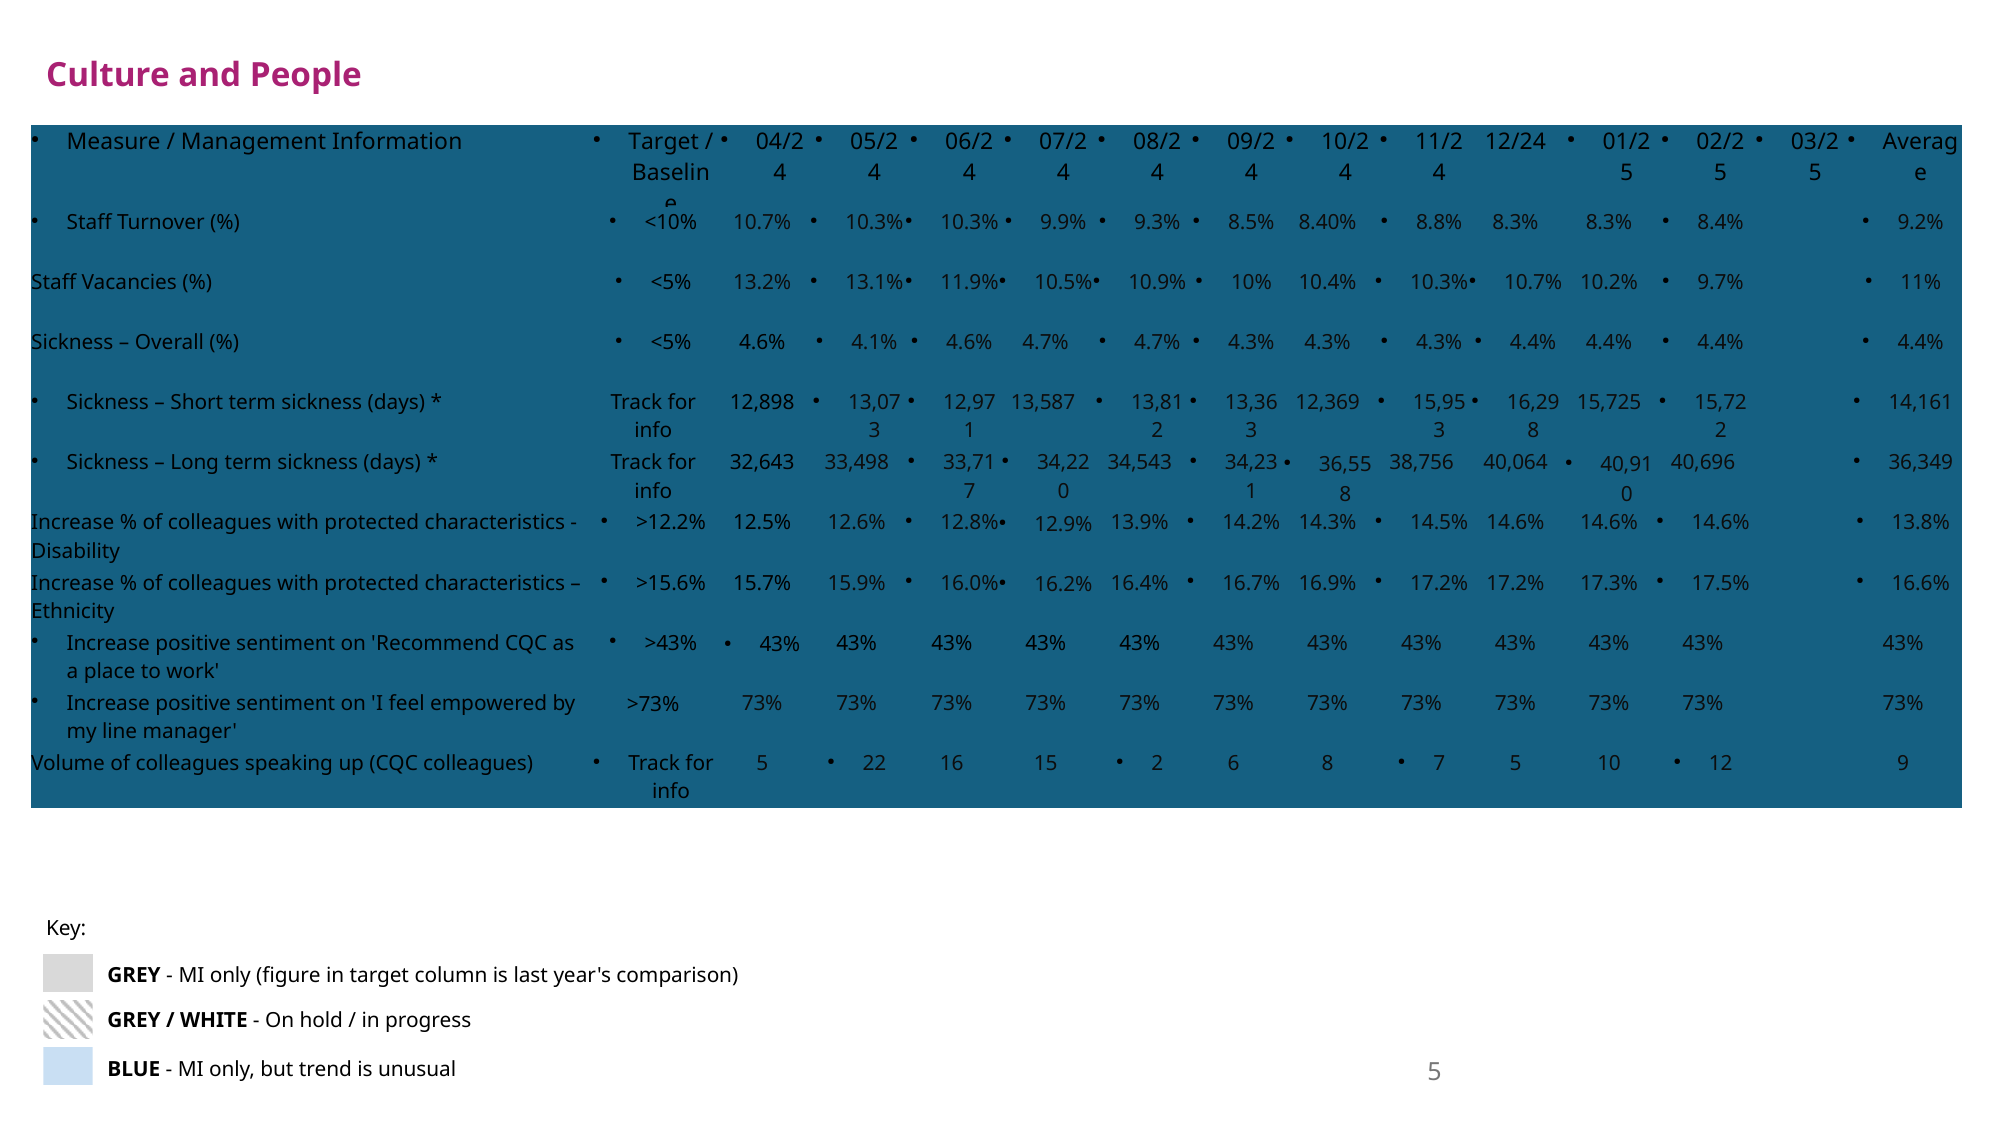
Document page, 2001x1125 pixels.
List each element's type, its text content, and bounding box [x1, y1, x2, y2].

table_cell 16 [905, 748, 999, 808]
table_cell 7 [1375, 748, 1468, 808]
table_cell 43% [1655, 628, 1750, 688]
table_cell [1750, 748, 1844, 808]
table_cell 43% [1844, 628, 1962, 688]
table_cell 8.40% [1281, 207, 1375, 267]
table_cell [1750, 387, 1844, 448]
table_cell 73% [809, 688, 905, 748]
table_cell 16.4% [1093, 568, 1187, 628]
table_header Target / Baseline [591, 125, 716, 207]
table_cell 43% [1468, 628, 1562, 688]
table_cell 10.7% [716, 207, 809, 267]
table_cell 73% [1562, 688, 1655, 748]
table_cell >43% [591, 628, 716, 688]
table_cell 34,220 [999, 448, 1093, 508]
table_cell 12,971 [905, 387, 999, 448]
table_cell 10 [1562, 748, 1655, 808]
table_cell Track for info [591, 448, 716, 508]
table_cell 10.3% [1375, 267, 1468, 327]
text_box GREY - MI only (figure in target column is last year's comparison) [92, 954, 682, 995]
table_cell 73% [1093, 688, 1187, 748]
table_cell 43% [1187, 628, 1281, 688]
text_box Key: [31, 906, 99, 948]
table_cell 43% [905, 628, 999, 688]
table_cell 10.4% [1281, 267, 1375, 327]
table_cell 9.3% [1093, 207, 1187, 267]
text_box [43, 1001, 92, 1039]
table_cell 14,161 [1844, 387, 1962, 448]
table_cell Sickness – Short term sickness (days) * [31, 387, 591, 448]
table_header 04/24 [716, 125, 809, 207]
table_cell 73% [1655, 688, 1750, 748]
text_box BLUE - MI only, but trend is unusual [92, 1048, 435, 1089]
table_cell 22 [809, 748, 905, 808]
table_cell 4.7% [999, 327, 1093, 387]
table_cell 12.6% [809, 508, 905, 568]
table_cell 10.5% [999, 267, 1093, 327]
table_cell 4.4% [1655, 327, 1750, 387]
table_cell 8.5% [1187, 207, 1281, 267]
table_cell 4.6% [716, 327, 809, 387]
slide_number 5 [1412, 1042, 1863, 1103]
table_cell <10% [591, 207, 716, 267]
table_cell 12,898 [716, 387, 809, 448]
table_cell 73% [1281, 688, 1375, 748]
table_cell 13.1% [809, 267, 905, 327]
table_cell <5% [591, 267, 716, 327]
table_cell Staff Vacancies (%) [31, 267, 591, 327]
table_cell 38,756 [1375, 448, 1468, 508]
table_header 10/24 [1281, 125, 1375, 207]
table_cell Increase % of colleagues with protected characteristics – Ethnicity [31, 568, 591, 628]
table_cell 15.9% [809, 568, 905, 628]
table_cell [1750, 327, 1844, 387]
table_cell 15.7% [716, 568, 809, 628]
table_cell 2 [1093, 748, 1187, 808]
table_cell [1750, 628, 1844, 688]
table_cell 13.8% [1844, 508, 1962, 568]
table_cell 17.3% [1562, 568, 1655, 628]
table_cell 73% [1187, 688, 1281, 748]
table_cell 4.4% [1562, 327, 1655, 387]
table_cell Staff Turnover (%) [31, 207, 591, 267]
table_cell 9 [1844, 748, 1962, 808]
table_cell 14.5% [1375, 508, 1468, 568]
text_box GREY / WHITE - On hold / in progress [92, 999, 445, 1040]
table_cell 13,363 [1187, 387, 1281, 448]
table_cell [1750, 508, 1844, 568]
text_box [43, 954, 92, 992]
table_cell 73% [1375, 688, 1468, 748]
table_cell 43% [809, 628, 905, 688]
table_cell 43% [1375, 628, 1468, 688]
table_cell 34,543 [1093, 448, 1187, 508]
table_cell [1750, 688, 1844, 748]
table_cell 11.9% [905, 267, 999, 327]
table_cell 9.9% [999, 207, 1093, 267]
table_cell 10.3% [905, 207, 999, 267]
table_cell 4.3% [1375, 327, 1468, 387]
table_cell 8.3% [1562, 207, 1655, 267]
table_cell [1750, 568, 1844, 628]
table_cell Increase positive sentiment on 'I feel empowered by my line manager' [31, 688, 591, 748]
title Culture and People [31, 45, 660, 102]
table_header 01/25 [1562, 125, 1655, 207]
table_cell Sickness – Long term sickness (days) * [31, 448, 591, 508]
table_cell 8 [1281, 748, 1375, 808]
table_cell 16.9% [1281, 568, 1375, 628]
table_header Average [1844, 125, 1962, 207]
table_cell 4.4% [1468, 327, 1562, 387]
text_box [43, 1047, 93, 1085]
table_cell 43% [1562, 628, 1655, 688]
table_cell 8.4% [1655, 207, 1750, 267]
table_cell Sickness – Overall (%) [31, 327, 591, 387]
table_cell 17.2% [1375, 568, 1468, 628]
table_cell 10.7% [1468, 267, 1562, 327]
table_cell Track for info [591, 387, 716, 448]
table_cell 5 [716, 748, 809, 808]
table_cell 43% [1093, 628, 1187, 688]
table_header 05/24 [809, 125, 905, 207]
table_cell 13.9% [1093, 508, 1187, 568]
table_cell 73% [999, 688, 1093, 748]
table_cell 15,722 [1655, 387, 1750, 448]
table_cell 40,910 [1562, 448, 1655, 508]
table_header 08/24 [1093, 125, 1187, 207]
table_cell 33,498 [809, 448, 905, 508]
table_cell 43% [999, 628, 1093, 688]
table_cell 13,587 [999, 387, 1093, 448]
table_cell 33,717 [905, 448, 999, 508]
table_cell 10.3% [809, 207, 905, 267]
table_cell 13,073 [809, 387, 905, 448]
table_cell 17.5% [1655, 568, 1750, 628]
table_cell 4.6% [905, 327, 999, 387]
table_cell 16.2% [999, 568, 1093, 628]
table_cell 4.7% [1093, 327, 1187, 387]
table_cell 73% [905, 688, 999, 748]
table_cell 13,812 [1093, 387, 1187, 448]
table_cell 73% [1844, 688, 1962, 748]
table_cell 10.9% [1093, 267, 1187, 327]
table_cell <5% [591, 327, 716, 387]
table_cell 14.3% [1281, 508, 1375, 568]
table_cell Increase positive sentiment on 'Recommend CQC as a place to work' [31, 628, 591, 688]
table_cell 11% [1844, 267, 1962, 327]
table_cell 4.3% [1187, 327, 1281, 387]
table_cell 12.5% [716, 508, 809, 568]
table_cell 8.3% [1468, 207, 1562, 267]
table_cell Volume of colleagues speaking up (CQC colleagues) [31, 748, 591, 808]
table_cell 12.9% [999, 508, 1093, 568]
table_cell 12.8% [905, 508, 999, 568]
table_cell 10.2% [1562, 267, 1655, 327]
table_cell 14.6% [1562, 508, 1655, 568]
table_cell 12 [1655, 748, 1750, 808]
table_cell 14.2% [1187, 508, 1281, 568]
table_header 06/24 [905, 125, 999, 207]
table_cell 43% [1281, 628, 1375, 688]
table_cell 15 [999, 748, 1093, 808]
table_cell 17.2% [1468, 568, 1562, 628]
table_header 11/24 [1375, 125, 1468, 207]
table_cell 73% [716, 688, 809, 748]
table_cell Track for info [591, 748, 716, 808]
table_cell 16.6% [1844, 568, 1962, 628]
table_header Measure / Management Information [31, 125, 591, 207]
table_cell [1750, 448, 1844, 508]
table_cell 9.2% [1844, 207, 1962, 267]
table_cell 4.1% [809, 327, 905, 387]
table_cell 5 [1468, 748, 1562, 808]
table_cell 12,369 [1281, 387, 1375, 448]
table_cell 40,696 [1655, 448, 1750, 508]
table_cell 16.0% [905, 568, 999, 628]
table_cell 16,298 [1468, 387, 1562, 448]
table_cell 36,558 [1281, 448, 1375, 508]
table_cell 15,953 [1375, 387, 1468, 448]
table_cell 10% [1187, 267, 1281, 327]
table_header 09/24 [1187, 125, 1281, 207]
table_cell 4.3% [1281, 327, 1375, 387]
table_header 02/25 [1655, 125, 1750, 207]
table_cell 9.7% [1655, 267, 1750, 327]
table_cell [1750, 207, 1844, 267]
table_cell 8.8% [1375, 207, 1468, 267]
table_cell 16.7% [1187, 568, 1281, 628]
table_cell 13.2% [716, 267, 809, 327]
table_cell 14.6% [1468, 508, 1562, 568]
table_cell >73% [591, 688, 716, 748]
table_cell Increase % of colleagues with protected characteristics - Disability [31, 508, 591, 568]
table_cell 40,064 [1468, 448, 1562, 508]
table_cell 15,725 [1562, 387, 1655, 448]
table_cell 32,643 [716, 448, 809, 508]
table_header 12/24 [1468, 125, 1562, 207]
table_cell 34,231 [1187, 448, 1281, 508]
table_cell 4.4% [1844, 327, 1962, 387]
table_cell [1750, 267, 1844, 327]
table_cell 36,349 [1844, 448, 1962, 508]
table_cell 73% [1468, 688, 1562, 748]
table_header 03/25 [1750, 125, 1844, 207]
table_cell 6 [1187, 748, 1281, 808]
table_cell 43% [716, 628, 809, 688]
table_cell 14.6% [1655, 508, 1750, 568]
table_header 07/24 [999, 125, 1093, 207]
table_cell >12.2% [591, 508, 716, 568]
table_cell >15.6% [591, 568, 716, 628]
